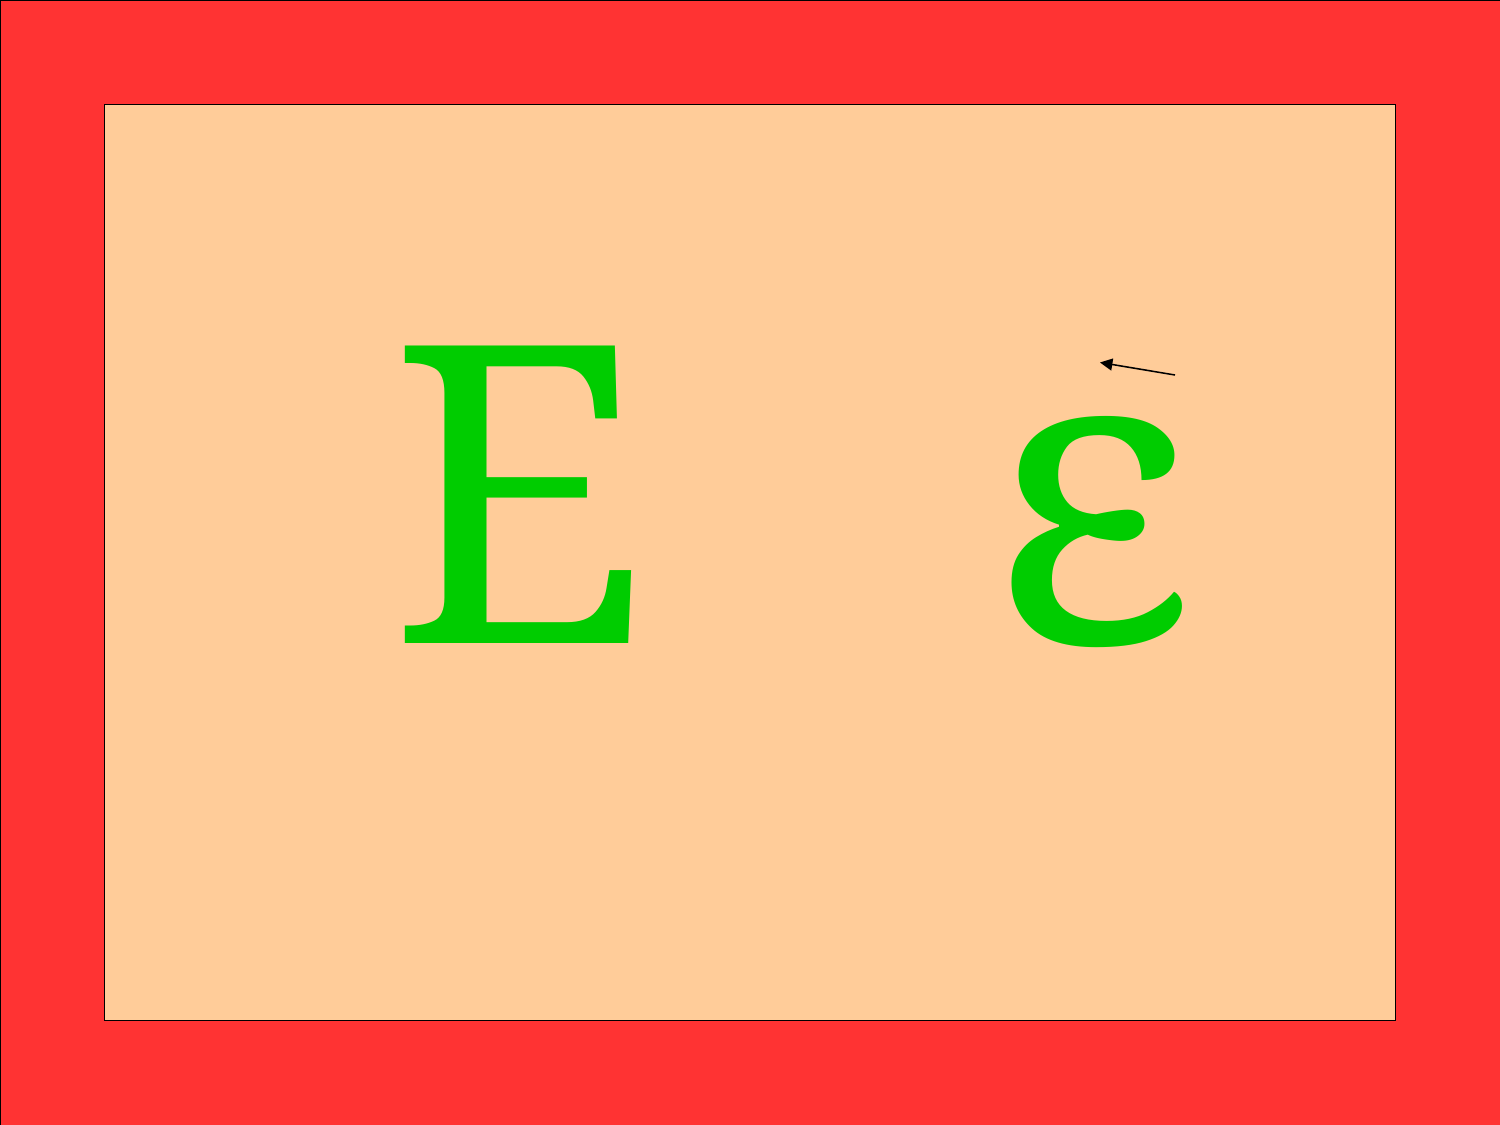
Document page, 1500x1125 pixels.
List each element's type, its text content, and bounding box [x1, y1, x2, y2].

text_box [0, 0, 1500, 1125]
text_box Ε ε [375, 190, 1276, 774]
